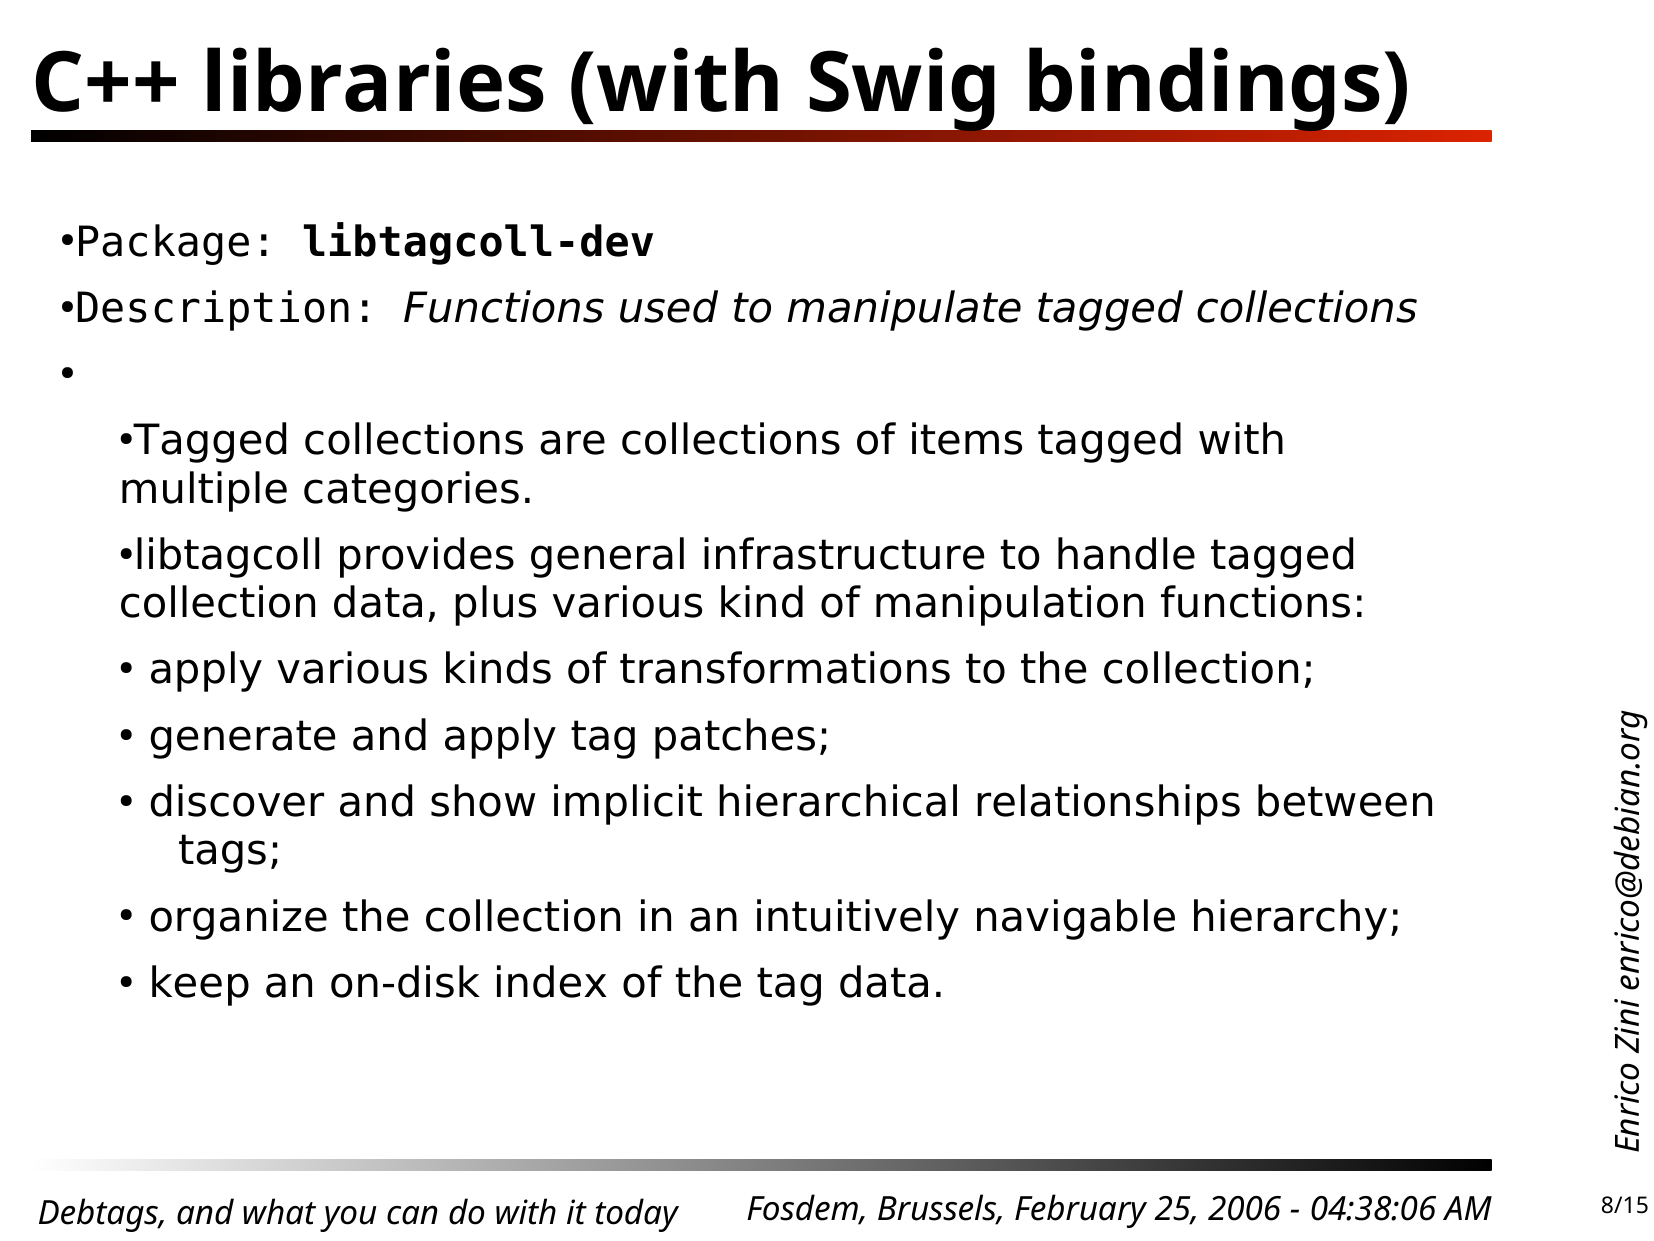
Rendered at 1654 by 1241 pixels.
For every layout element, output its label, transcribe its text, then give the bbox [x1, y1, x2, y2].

text_box Package: libtagcoll-dev Description: Functions used to manipulate tagged collections Tagged collections are collections of items tagged with multiple categories. libtagcoll provides general infrastructure to handle tagged collection data, plus various kind of manipulation functions: apply various kinds of transformations to the collection; generate and apply tag patches; discover and show implicit hierarchical relationships between tags; organize the collection in an intuitively navigable hierarchy; keep an on-disk index of the tag data. [60, 217, 1495, 1138]
text_box C++ libraries (with Swig bindings) [31, 22, 1439, 159]
